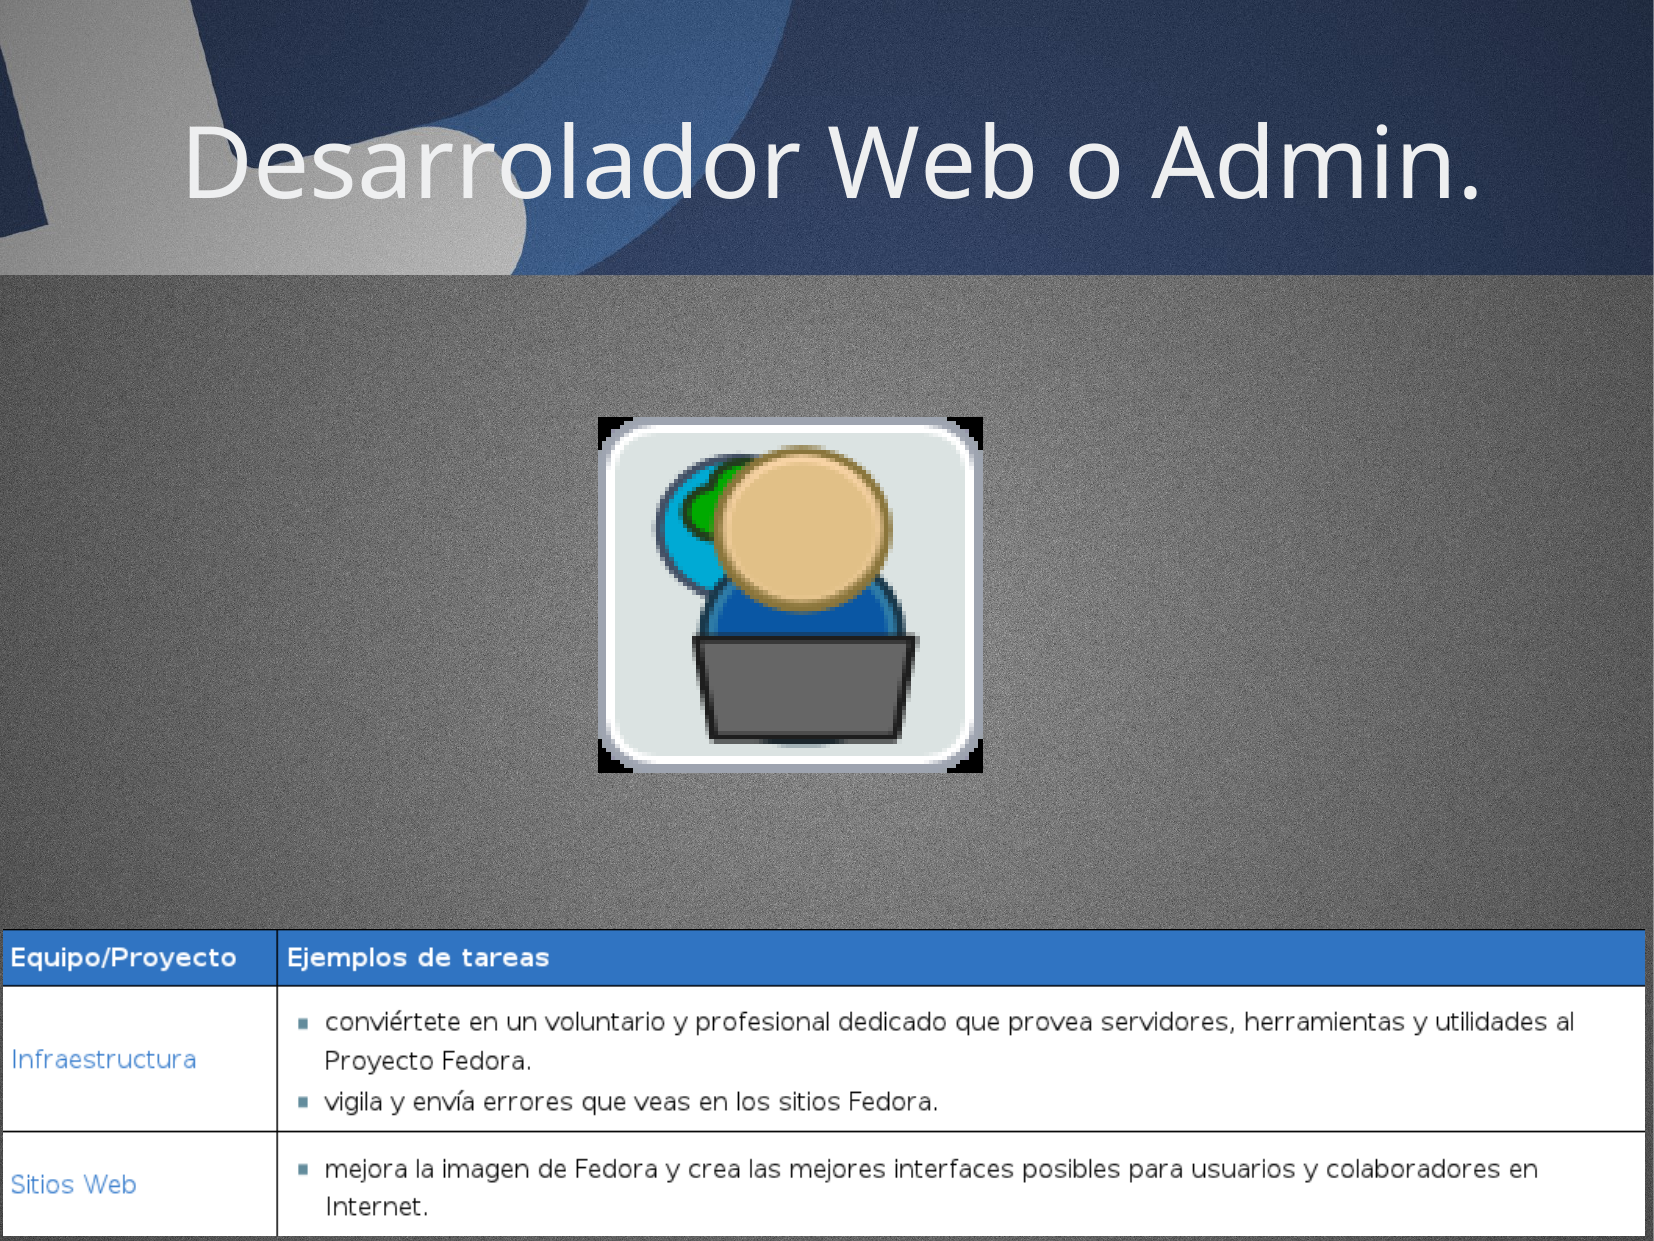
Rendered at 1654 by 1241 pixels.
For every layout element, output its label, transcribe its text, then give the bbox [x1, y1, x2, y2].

text_box Desarrolador Web o Admin. [88, 58, 1577, 266]
picture [0, 0, 1654, 1241]
